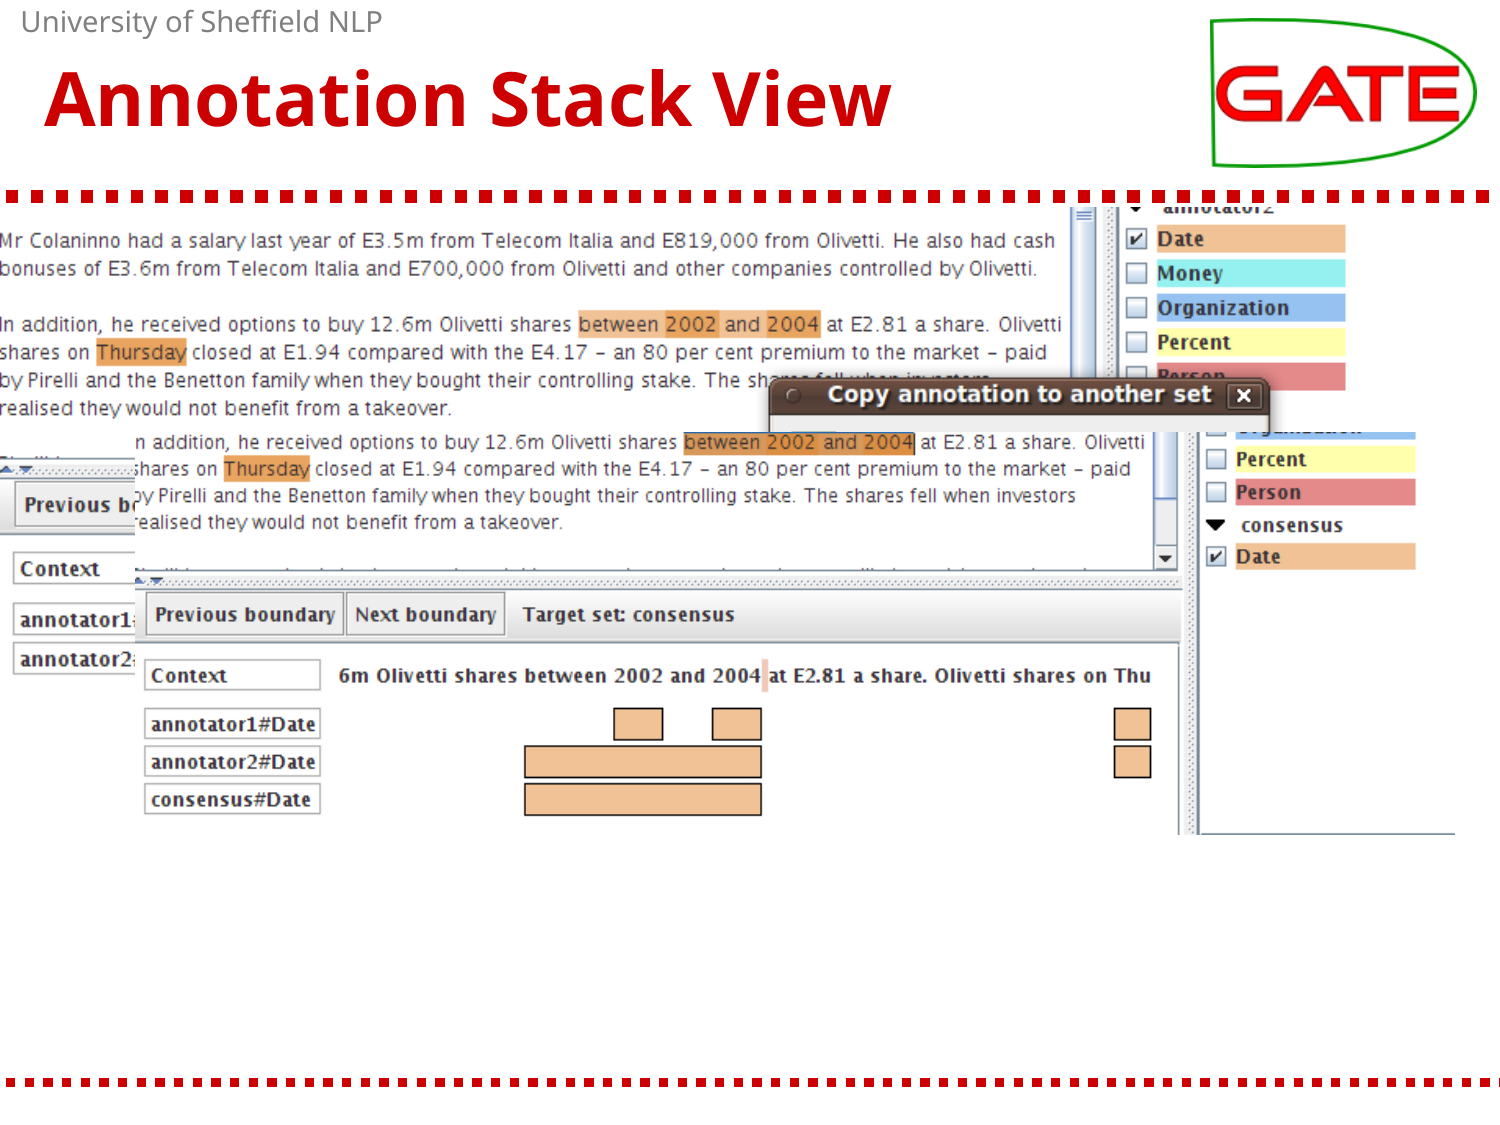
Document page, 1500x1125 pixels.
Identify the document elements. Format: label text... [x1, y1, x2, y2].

picture [0, 207, 1455, 835]
picture [1210, 18, 1477, 168]
title Annotation Stack View [29, 42, 1188, 149]
